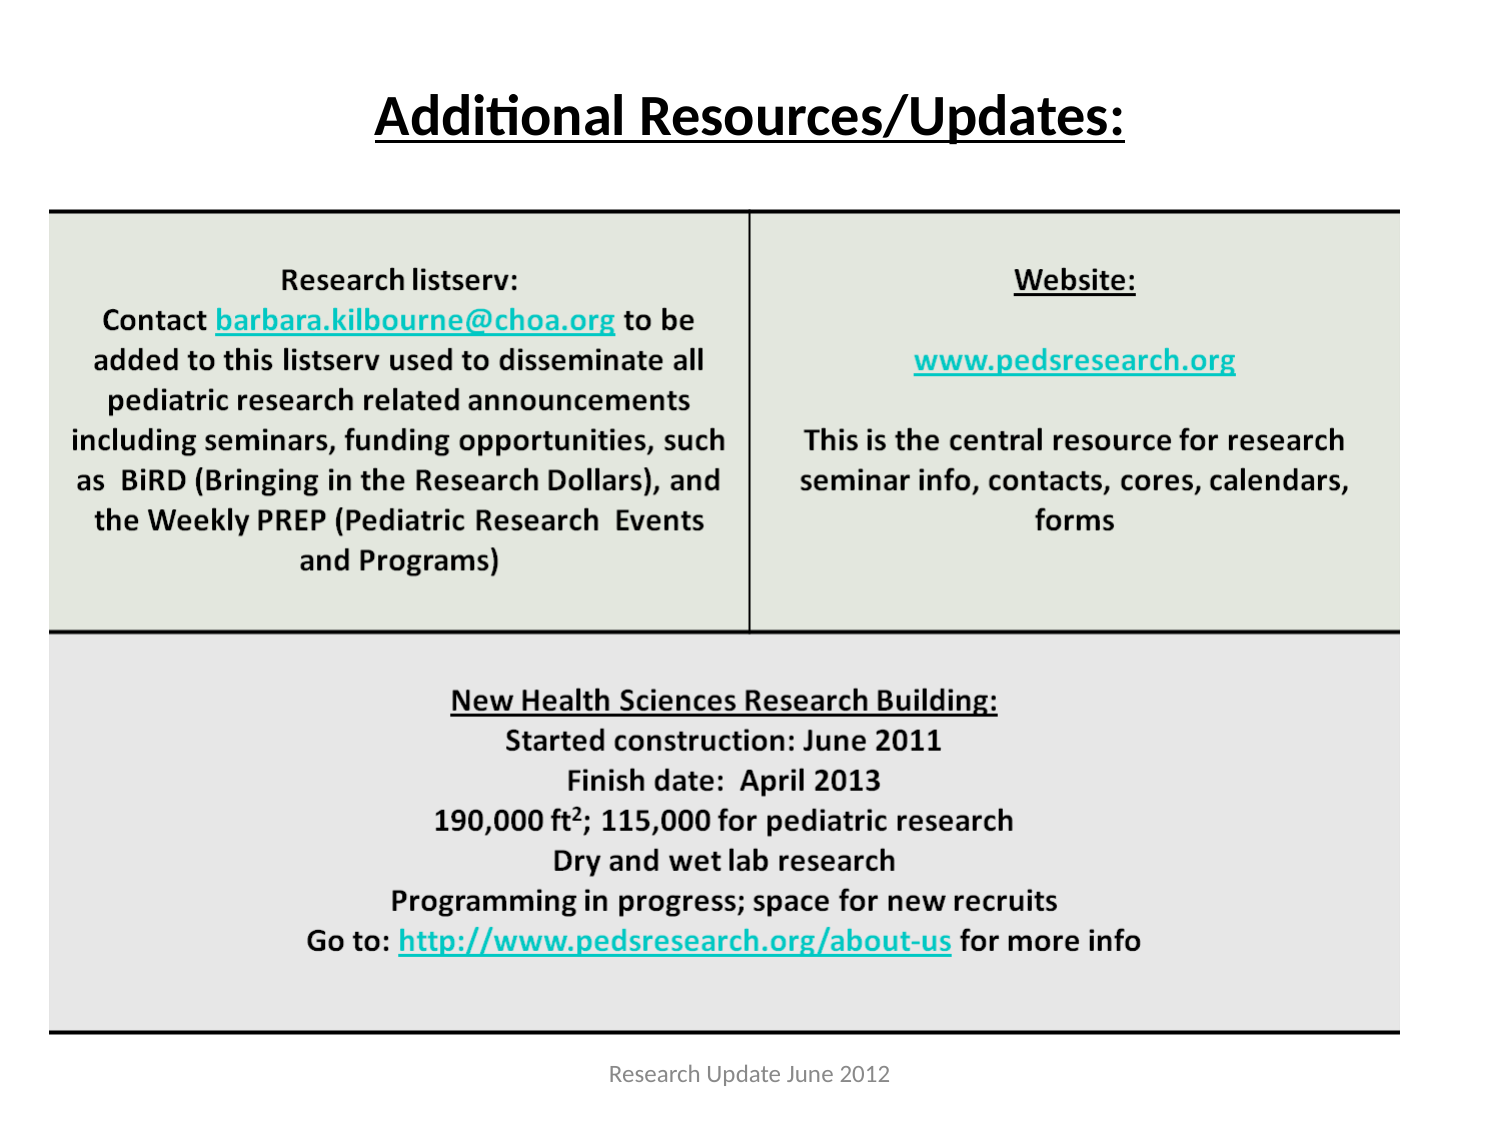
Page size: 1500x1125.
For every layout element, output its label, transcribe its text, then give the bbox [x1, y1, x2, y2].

title Additional Resources/Updates: [75, 50, 1426, 176]
picture [37, 201, 1412, 1046]
text_box Research Update June 2012 [512, 1042, 988, 1103]
